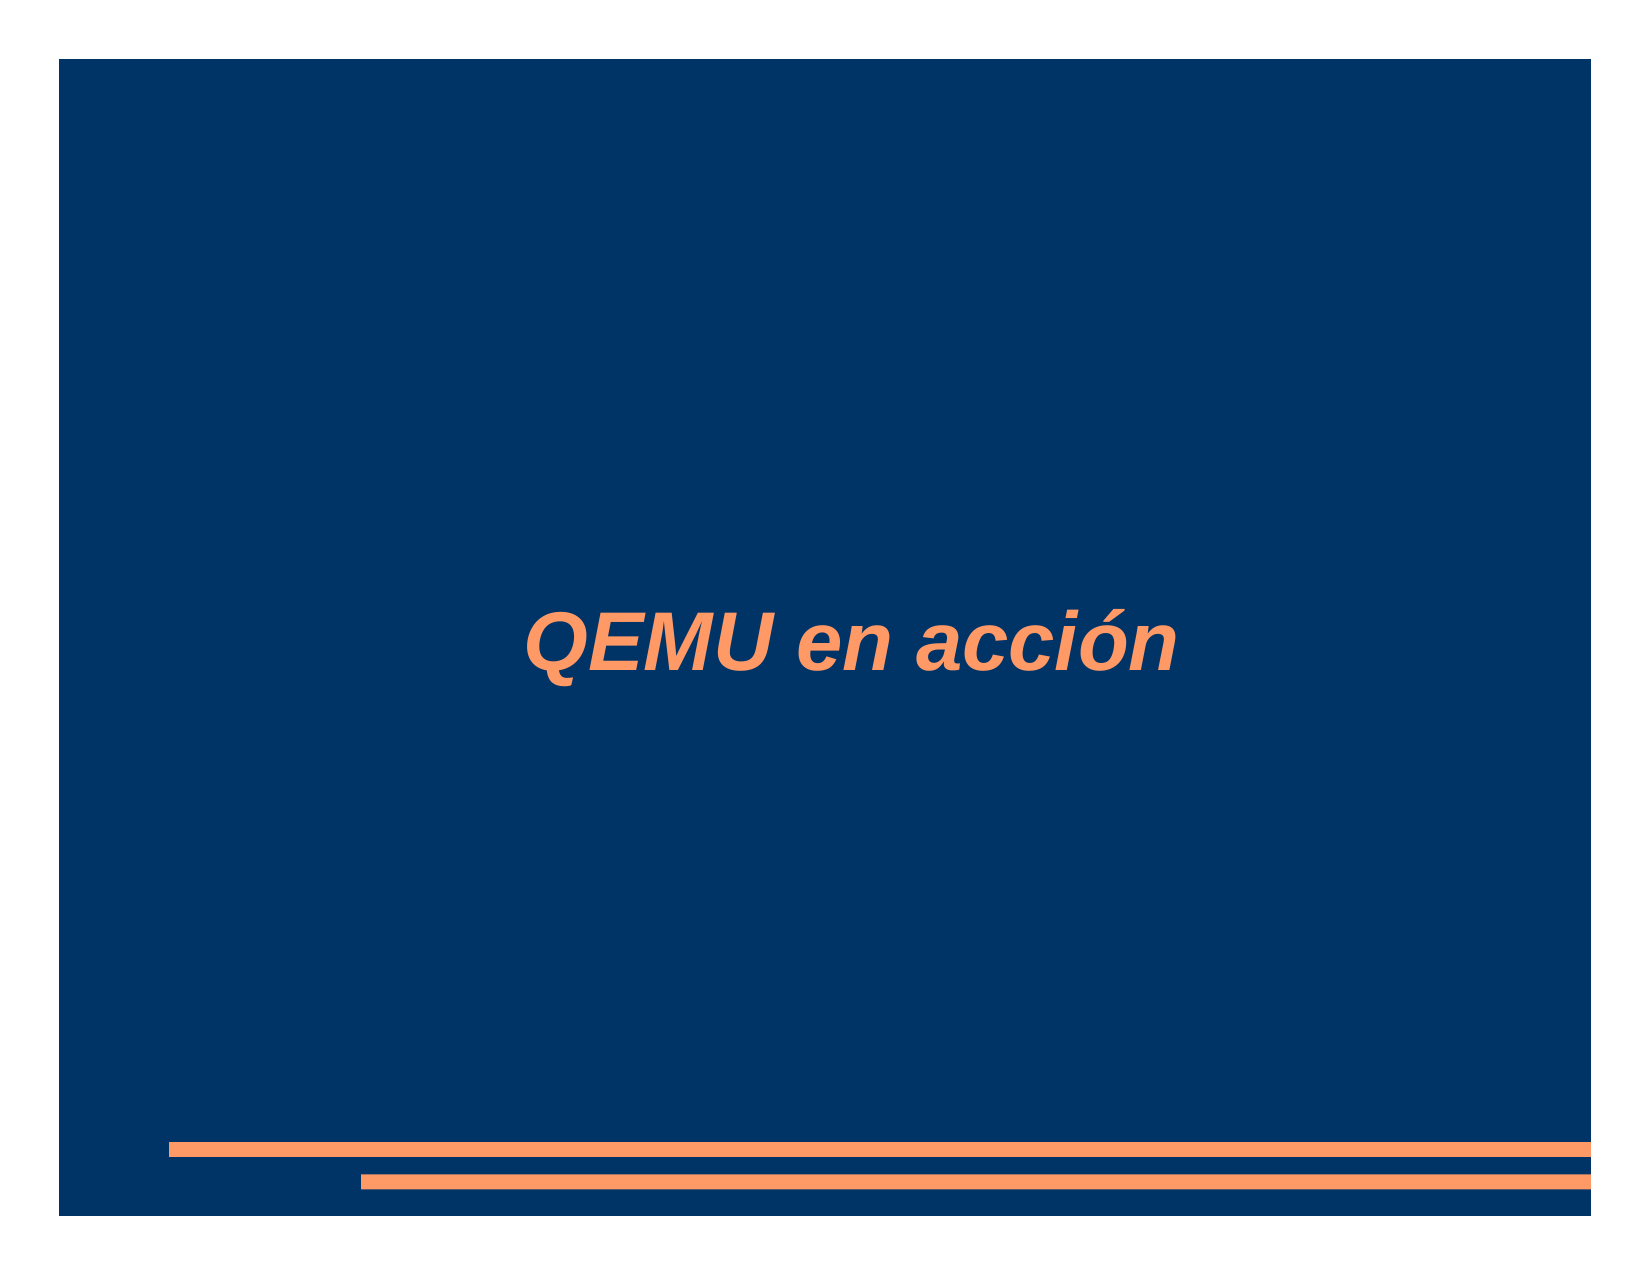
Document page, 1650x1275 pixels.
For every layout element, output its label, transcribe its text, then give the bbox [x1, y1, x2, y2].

title QEMU en acción [197, 544, 1506, 739]
